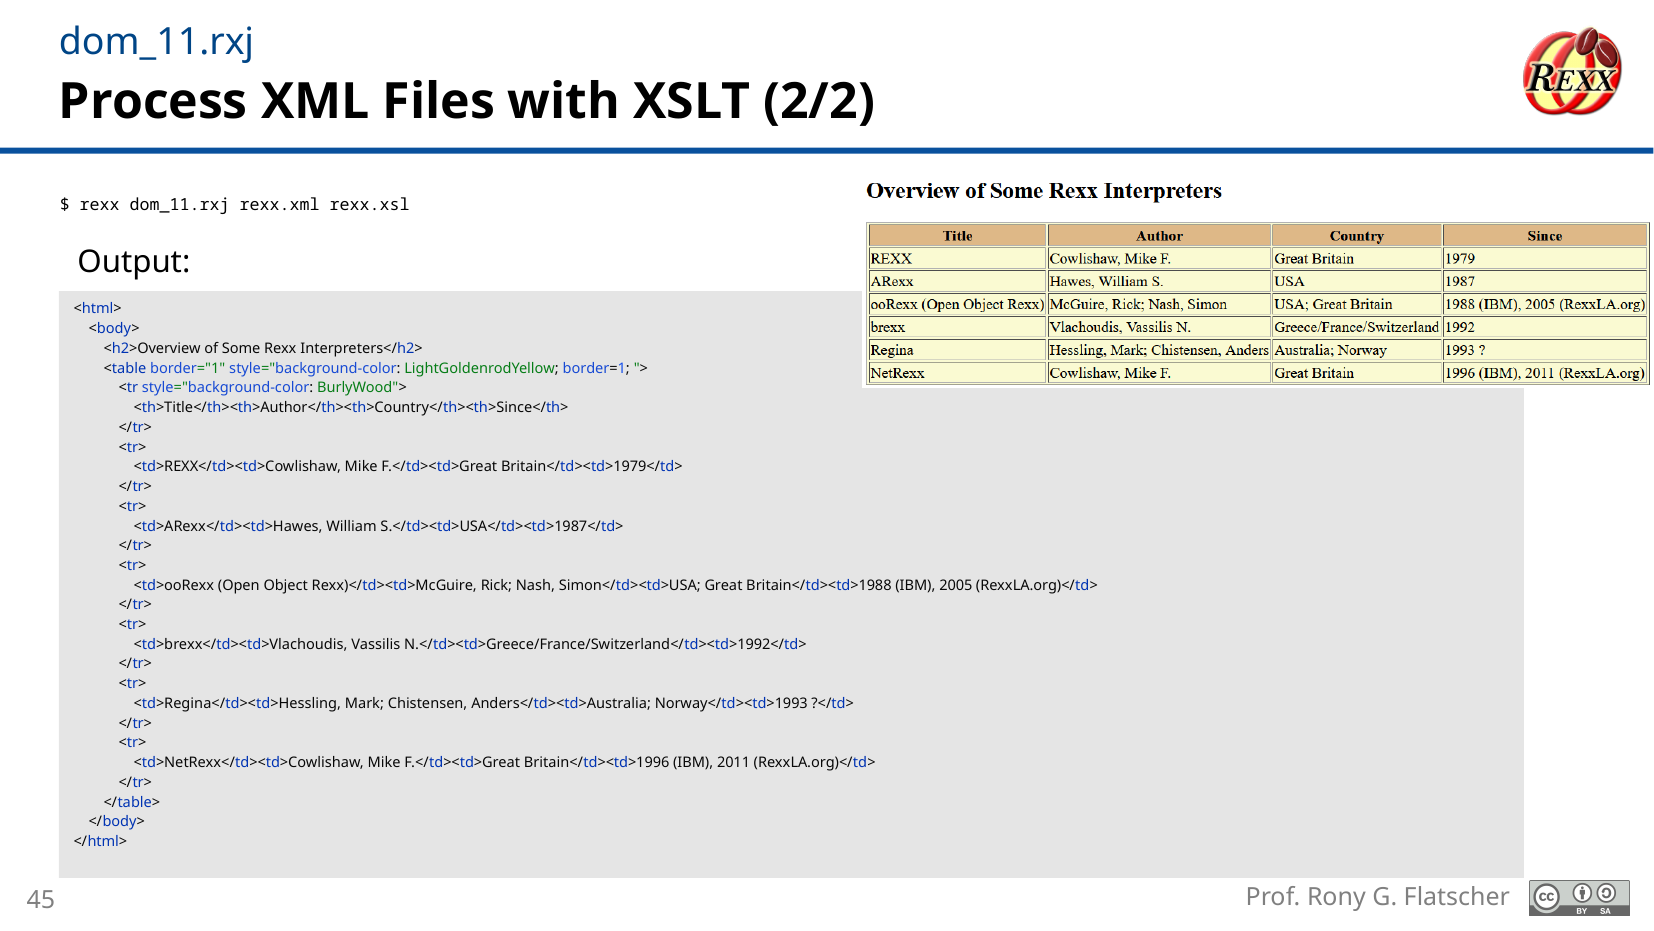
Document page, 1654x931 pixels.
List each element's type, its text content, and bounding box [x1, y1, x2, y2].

title dom_11.rxj Process XML Files with XSLT (2/2) [0, 0, 1625, 148]
text_box $ rexx dom_11.rxj rexx.xml rexx.xsl [45, 184, 548, 241]
picture [862, 177, 1654, 388]
text_box <html> <body> <h2>Overview of Some Rexx Interpreters</h2> <table border="1" style="background-color: LightGoldenrodYellow; border=1; "> <tr style="background-color: BurlyWood"> <th>Title</th><th>Author</th><th>Country</th><th>Since</th> </tr> <tr> <td>REXX</td><td>Cowlishaw, Mike F.</td><td>Great Britain</td><td>1979</td> </tr> <tr> <td>ARexx</td><td>Hawes, William S.</td><td>USA</td><td>1987</td> </tr> <tr> <td>ooRexx (Open Object Rexx)</td><td>McGuire, Rick; Nash, Simon</td><td>USA; Great Britain</td><td>1988 (IBM), 2005 (RexxLA.org)</td> </tr> <tr> <td>brexx</td><td>Vlachoudis, Vassilis N.</td><td>Greece/France/Switzerland</td><td>1992</td> </tr> <tr> <td>Regina</td><td>Hessling, Mark; Chistensen, Anders</td><td>Australia; Norway</td><td>1993 ?</td> </tr> <tr> <td>NetRexx</td><td>Cowlishaw, Mike F.</td><td>Great Britain</td><td>1996 (IBM), 2011 (RexxLA.org)</td> </tr> </table> </body> </html> [58, 291, 1524, 859]
text_box Output: [62, 232, 552, 288]
